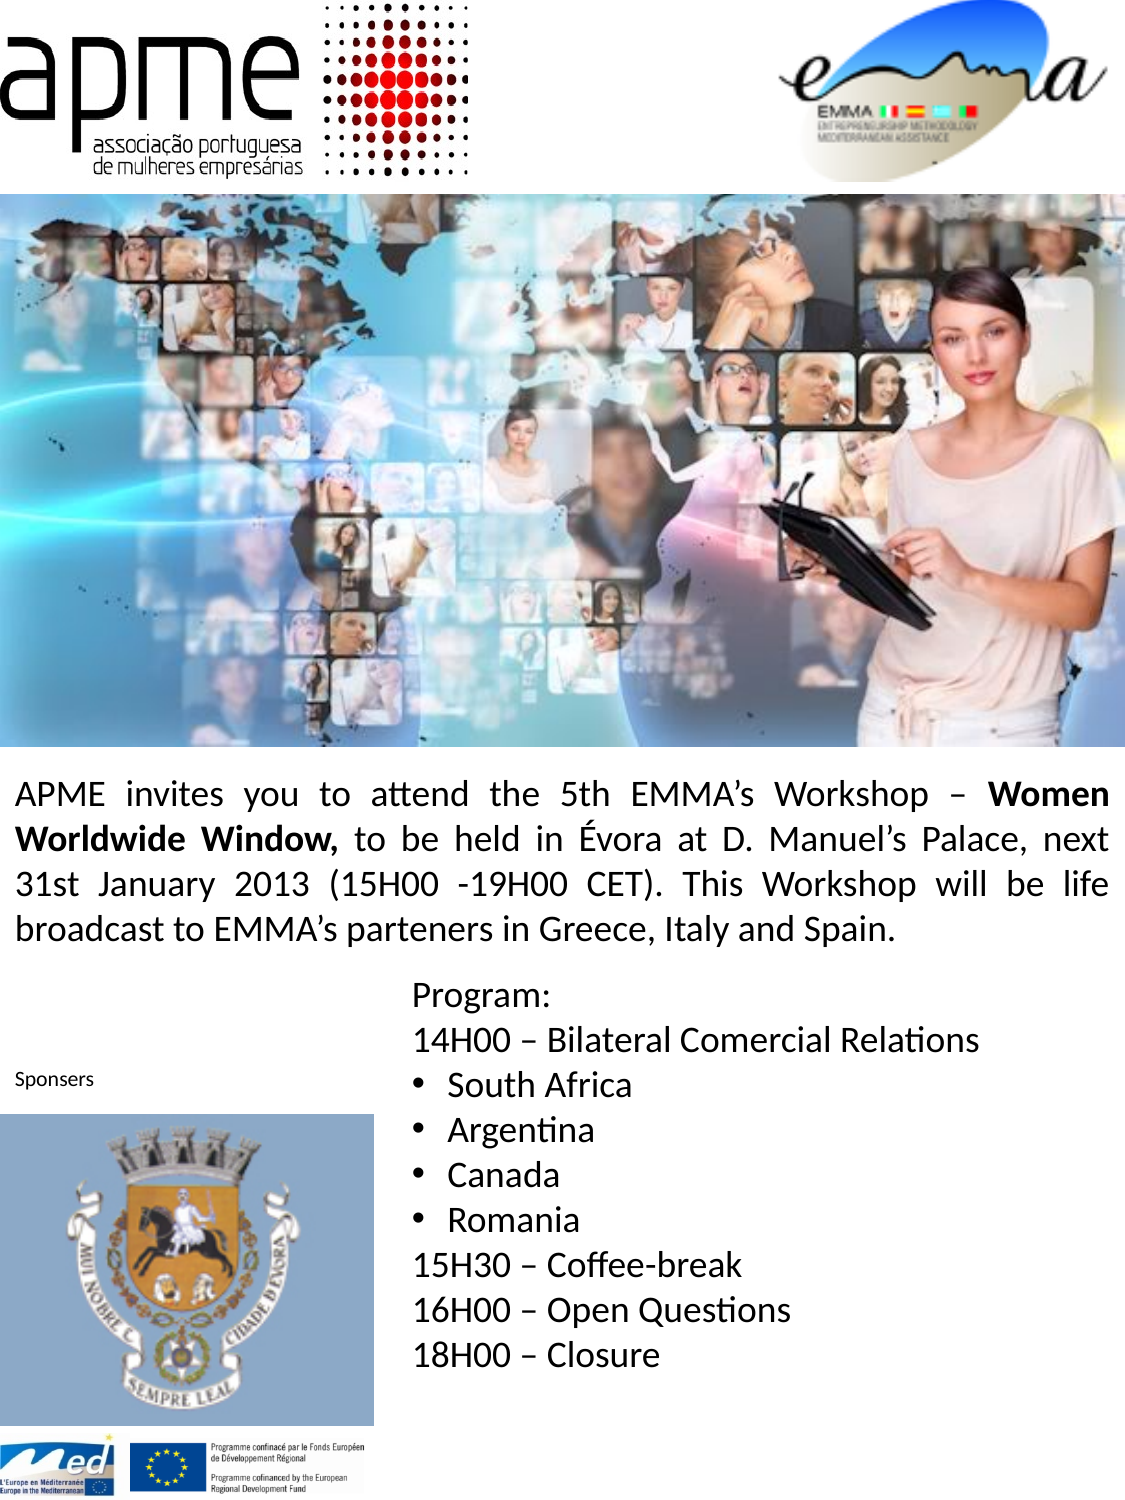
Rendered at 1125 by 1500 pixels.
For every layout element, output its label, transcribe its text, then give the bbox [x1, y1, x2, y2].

picture [0, 1433, 375, 1500]
picture [0, 1114, 374, 1426]
picture [0, 194, 1125, 747]
text_box Sponsers [0, 1057, 121, 1099]
text_box Program: 14H00 – Bilateral Comercial Relations South Africa Argentina Canada Romania 15H30 – Coffee-break 16H00 – Open Questions 18H00 – Closure [397, 962, 1125, 1383]
picture [0, 0, 468, 186]
text_box APME invites you to attend the 5th EMMA’s Workshop – Women Worldwide Window, to be held in Évora at D. Manuel’s Palace, next 31st January 2013 (15H00 -19H00 CET). This Workshop will be life broadcast to EMMA’s parteners in Greece, Italy and Spain. [0, 761, 1125, 957]
picture [758, 0, 1125, 182]
